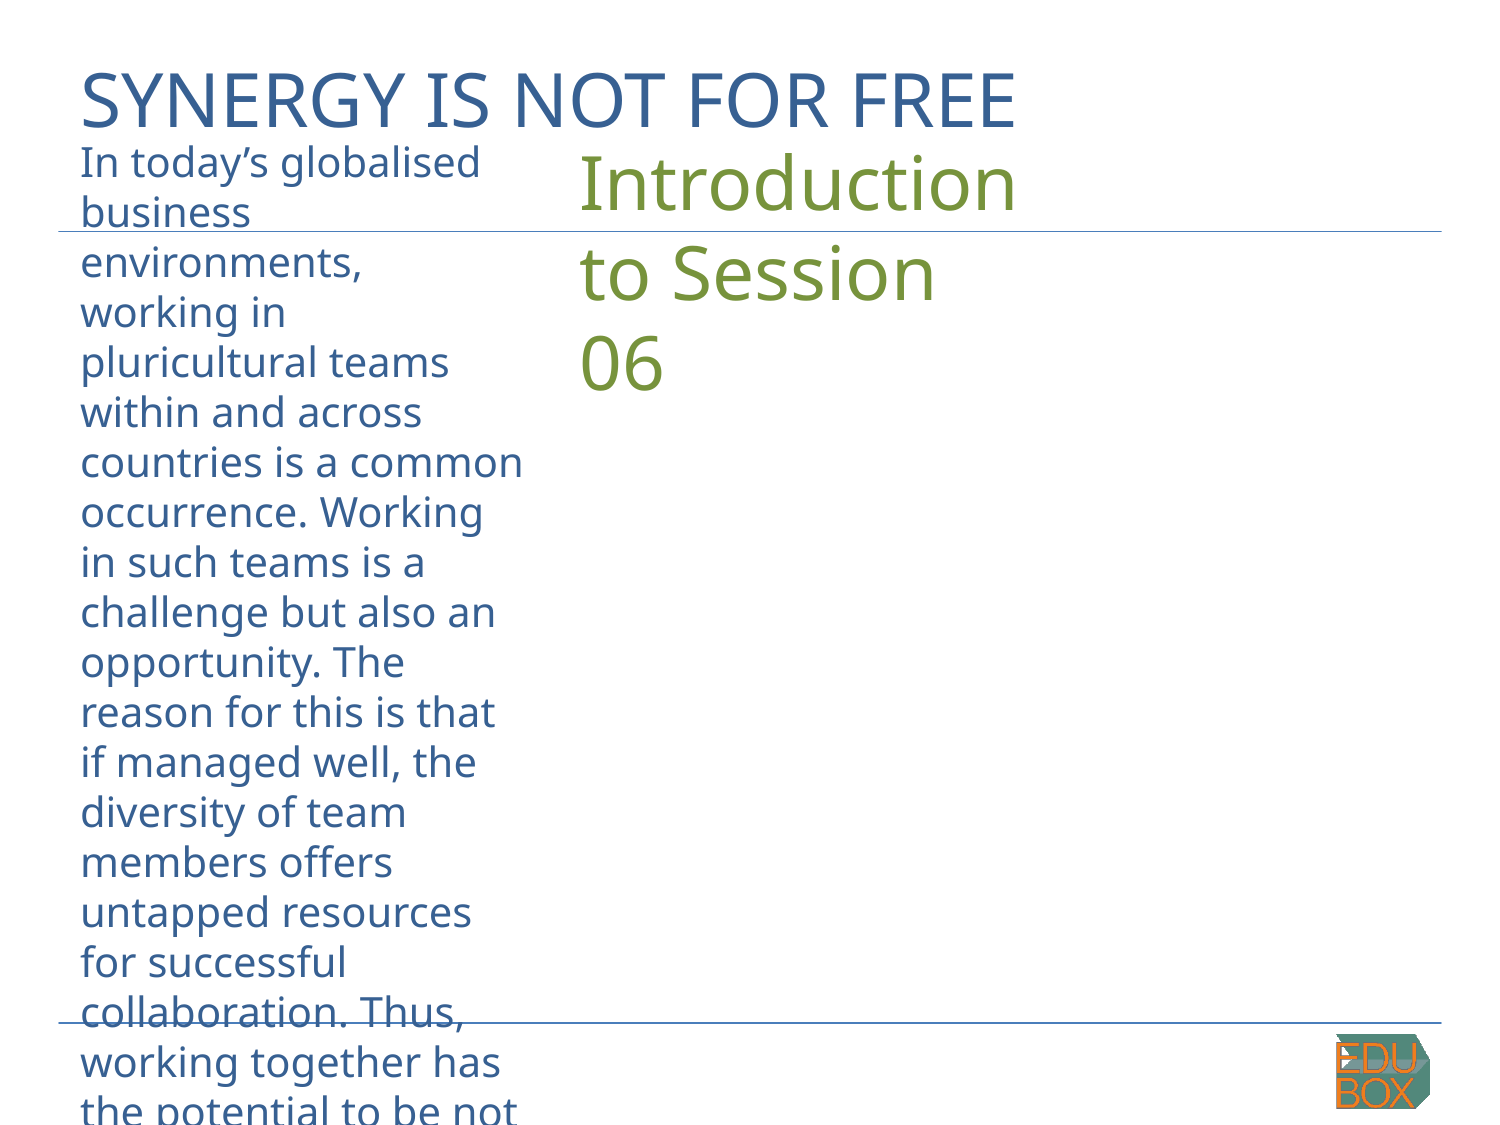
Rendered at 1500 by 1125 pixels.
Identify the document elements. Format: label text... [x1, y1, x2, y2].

list Introduction to Session 06 [64, 127, 1040, 247]
list In today’s globalised business environments, working in pluricultural teams within and across countries is a common occurrence. Working in such teams is a challenge but also an opportunity. The reason for this is that if managed well, the diversity of team members offers untapped resources for successful collaboration. Thus, working together has the potential to be not only an enriching experience but one in which synergy can be achieved through diversity. The aim of this session is therefore to illustrate the the potentials inherent in pluricultural teams and how these can be used to create synergies. [53, 255, 1404, 681]
picture [1328, 1028, 1437, 1114]
title SYNERGY IS NOT FOR FREE [64, 42, 1365, 153]
